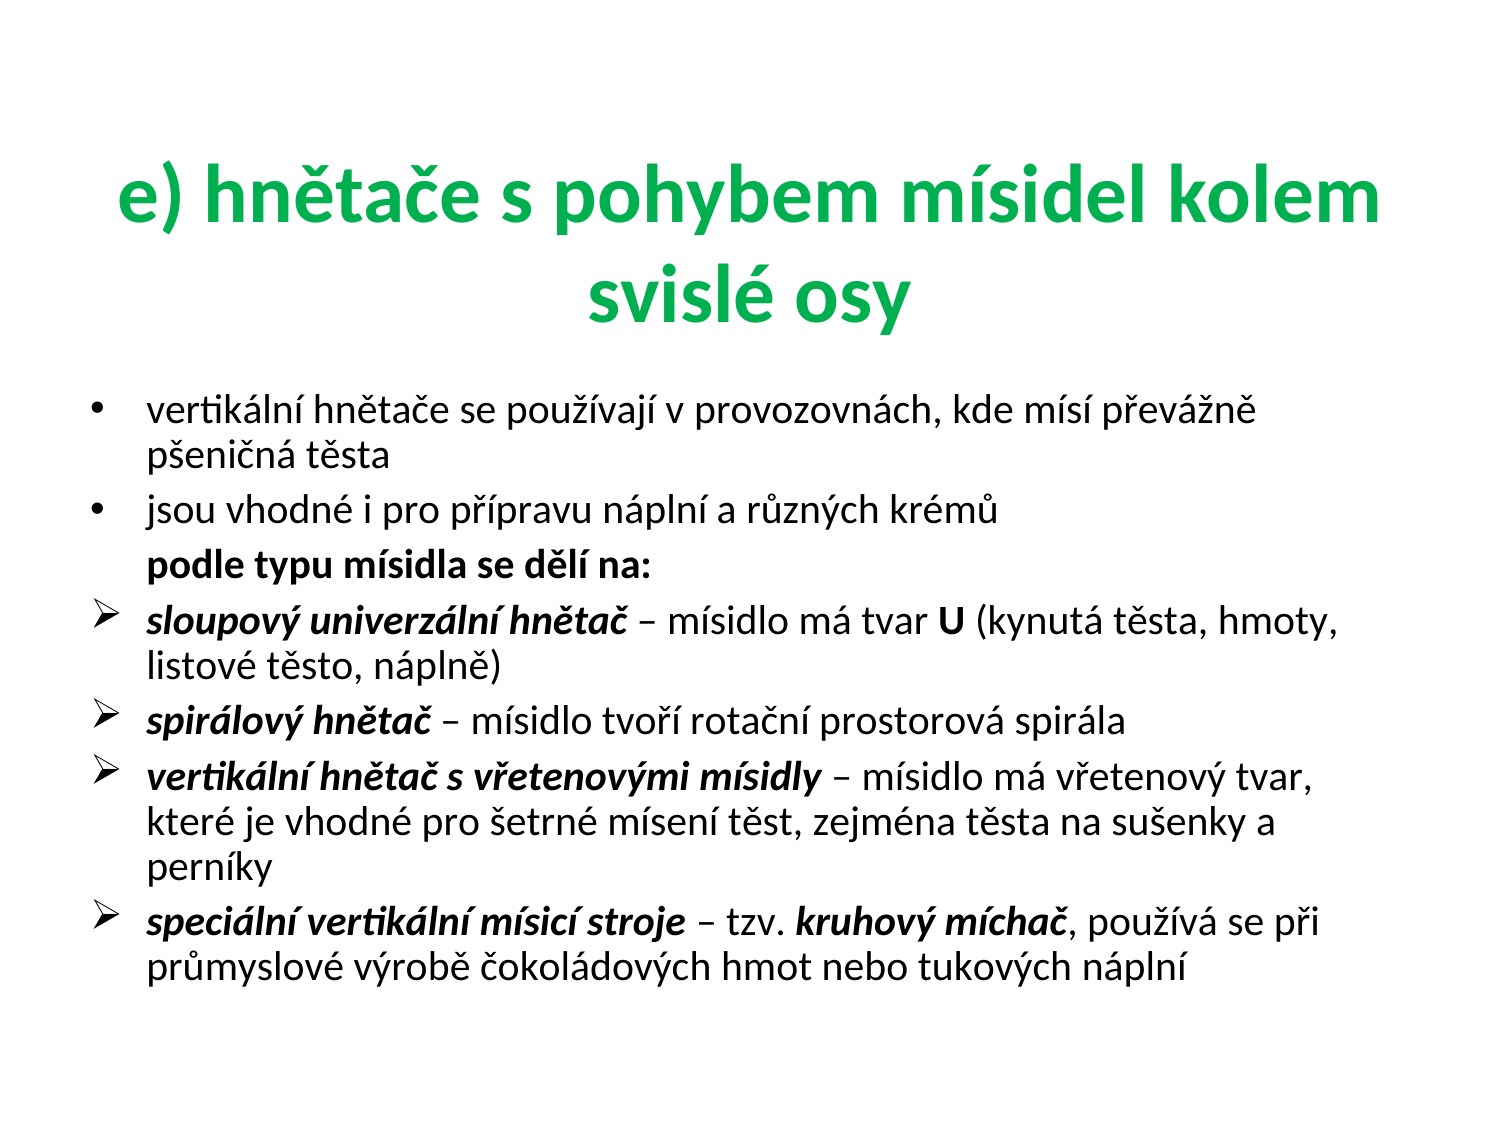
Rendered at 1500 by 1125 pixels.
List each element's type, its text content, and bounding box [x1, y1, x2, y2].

list vertikální hnětače se používají v provozovnách, kde mísí převážně pšeničná těsta jsou vhodné i pro přípravu náplní a různých krémů podle typu mísidla se dělí na: sloupový univerzální hnětač – mísidlo má tvar U (kynutá těsta, hmoty, listové těsto, náplně) spirálový hnětač – mísidlo tvoří rotační prostorová spirála vertikální hnětač s vřetenovými mísidly – mísidlo má vřetenový tvar, které je vhodné pro šetrné mísení těst, zejména těsta na sušenky a perníky speciální vertikální mísicí stroje – tzv. kruhový míchač, používá se při průmyslové výrobě čokoládových hmot nebo tukových náplní [75, 262, 1426, 1106]
title e) hnětače s pohybem mísidel kolem svislé osy [75, 0, 1426, 262]
